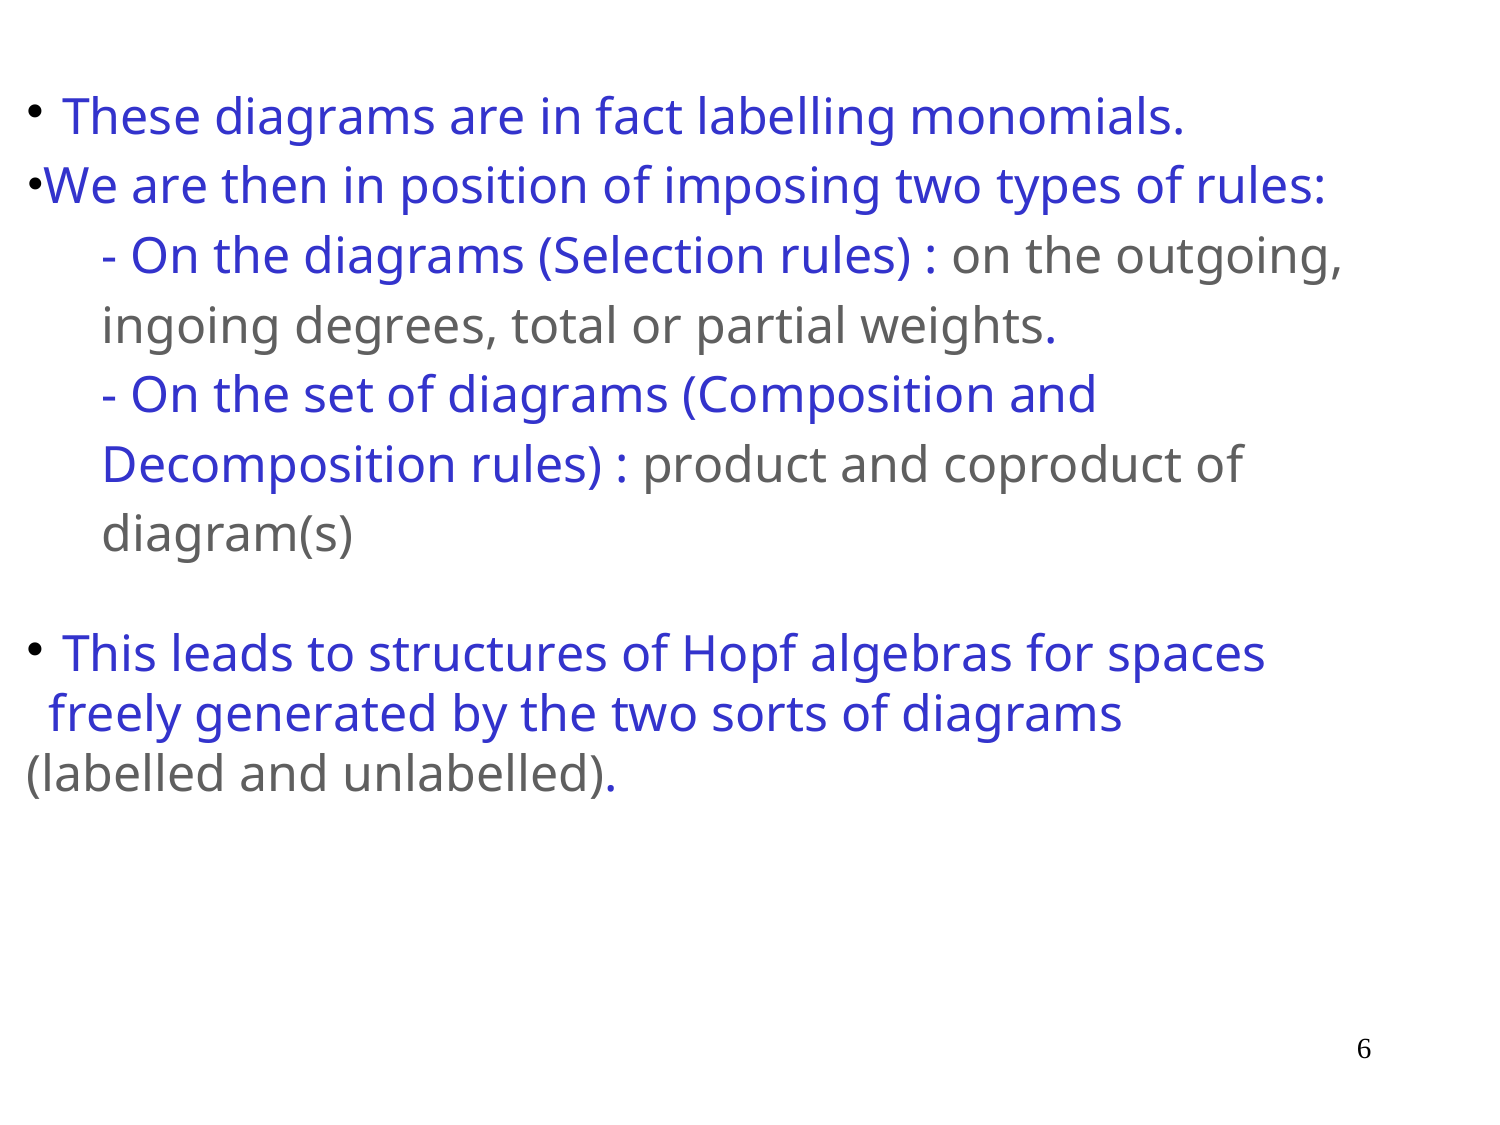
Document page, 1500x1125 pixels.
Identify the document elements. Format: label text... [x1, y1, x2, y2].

text_box These diagrams are in fact labelling monomials. We are then in position of imposing two types of rules: - On the diagrams (Selection rules) : on the outgoing, ingoing degrees, total or partial weights. - On the set of diagrams (Composition and Decomposition rules) : product and coproduct of diagram(s) This leads to structures of Hopf algebras for spaces freely generated by the two sorts of diagrams (labelled and unlabelled). [11, 76, 1477, 870]
